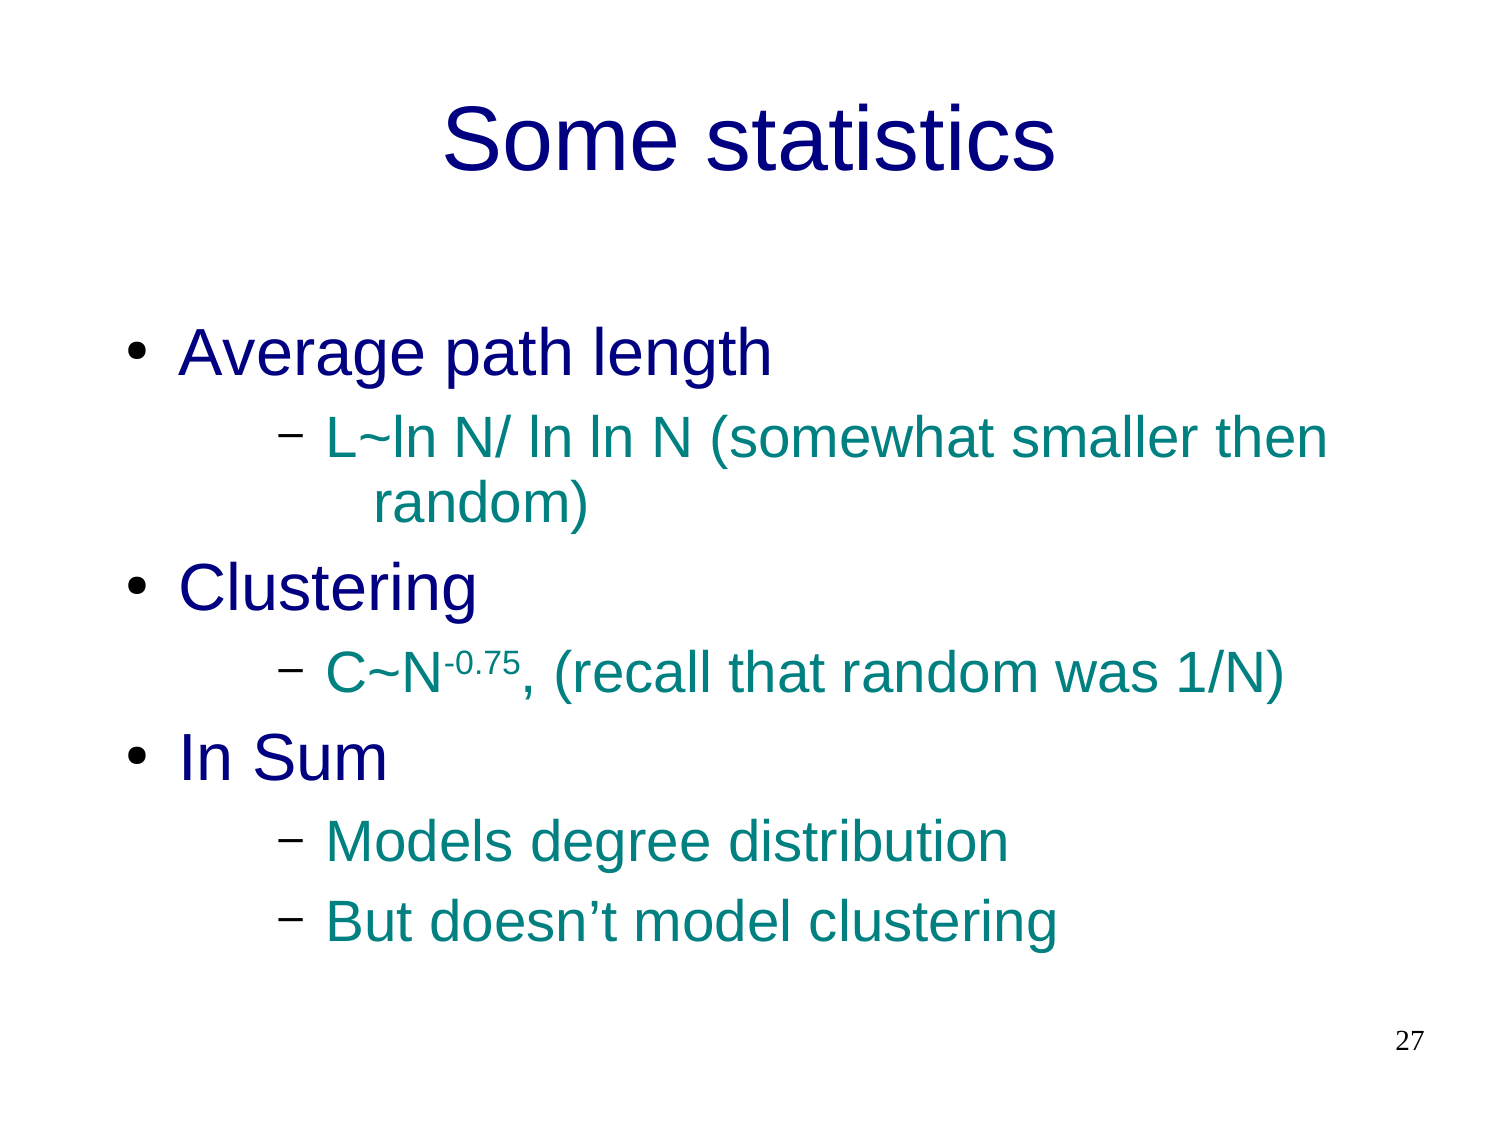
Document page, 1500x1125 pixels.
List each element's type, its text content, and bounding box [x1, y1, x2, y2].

title Some statistics [74, 44, 1425, 233]
list Average path length L~ln N/ ln ln N (somewhat smaller then random) Clustering C~N-0.75, (recall that random was 1/N) In Sum Models degree distribution But doesn’t model clustering [74, 255, 1425, 1014]
